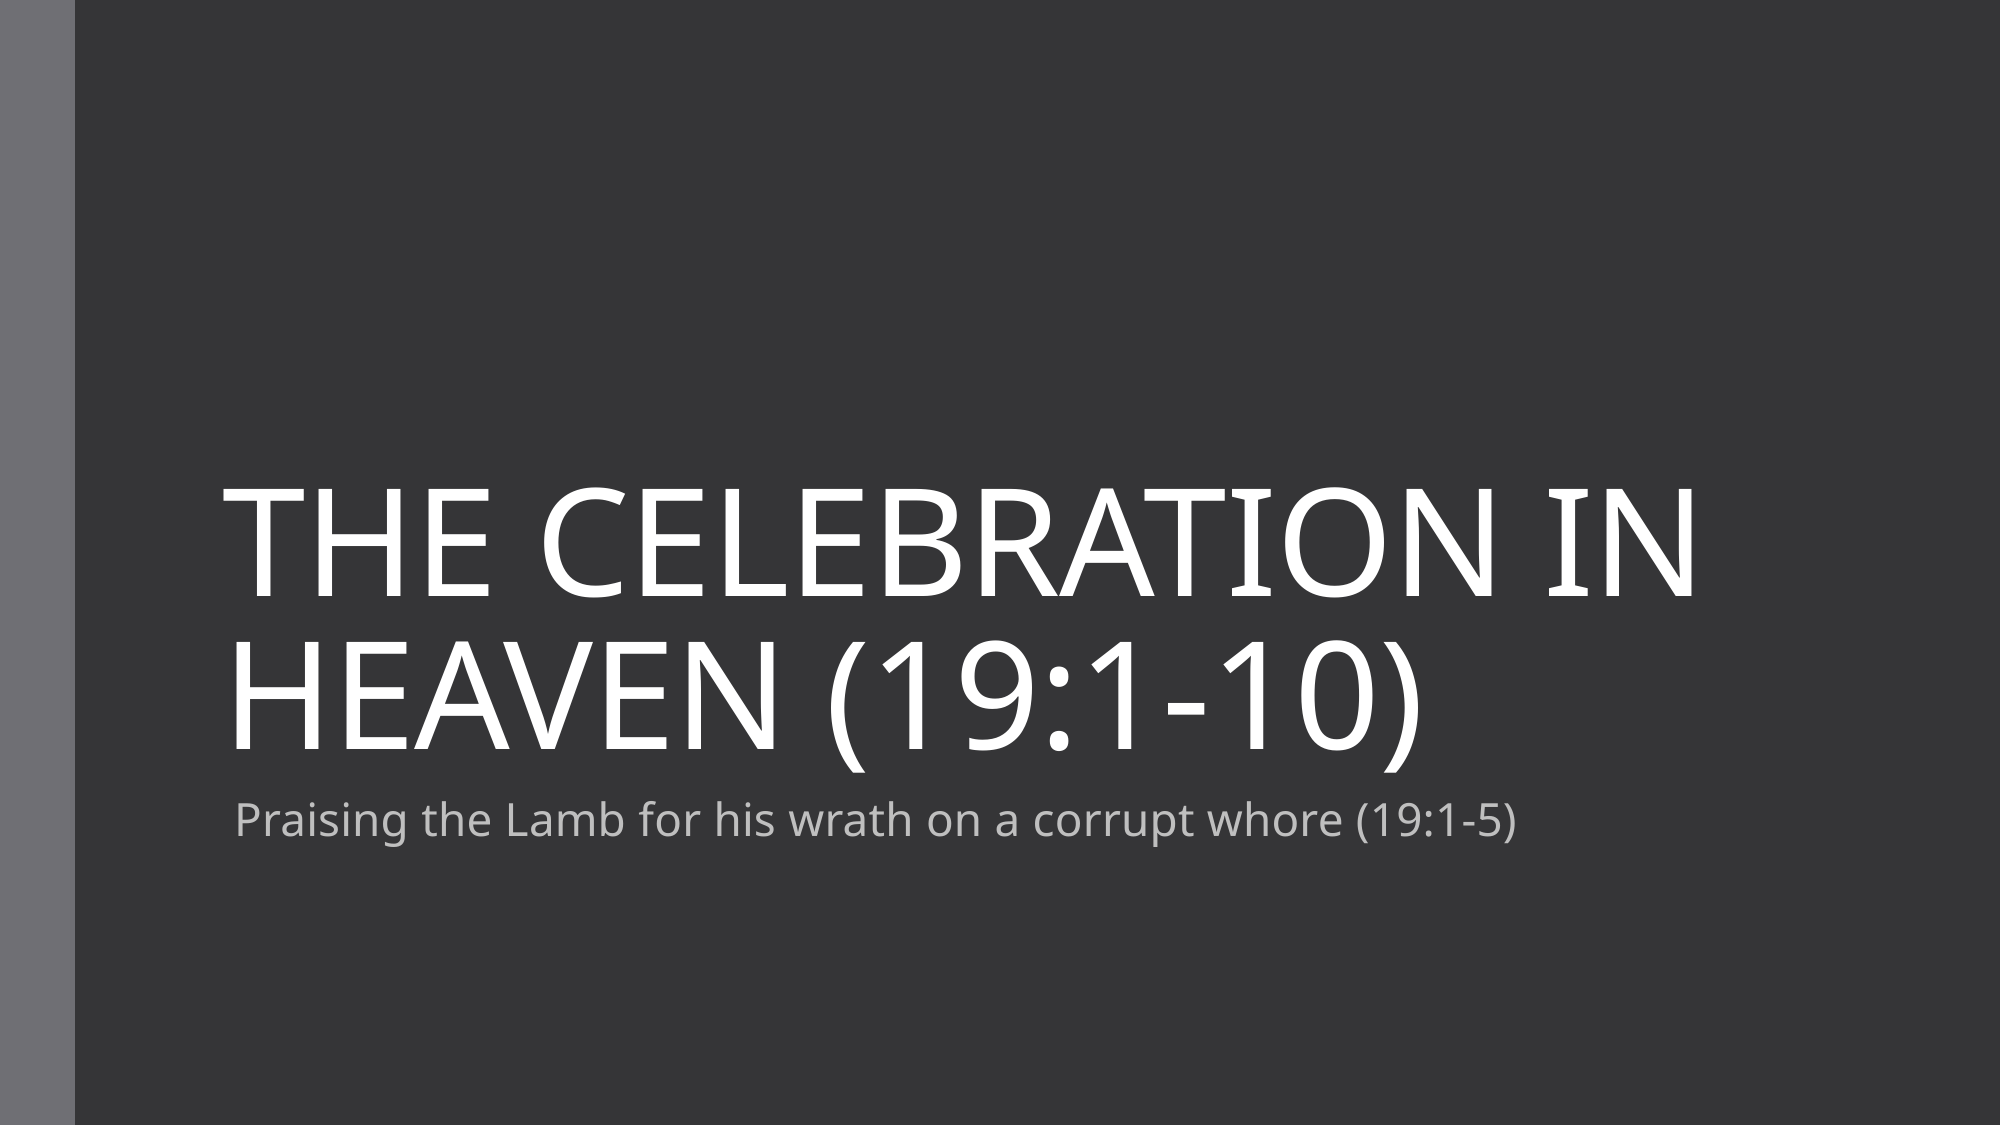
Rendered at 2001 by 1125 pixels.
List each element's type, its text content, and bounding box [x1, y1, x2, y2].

subtitle Praising the Lamb for his wrath on a corrupt whore (19:1-5) [206, 787, 1752, 1066]
title THE CELEBRATION IN HEAVEN (19:1-10) [206, 124, 1752, 787]
